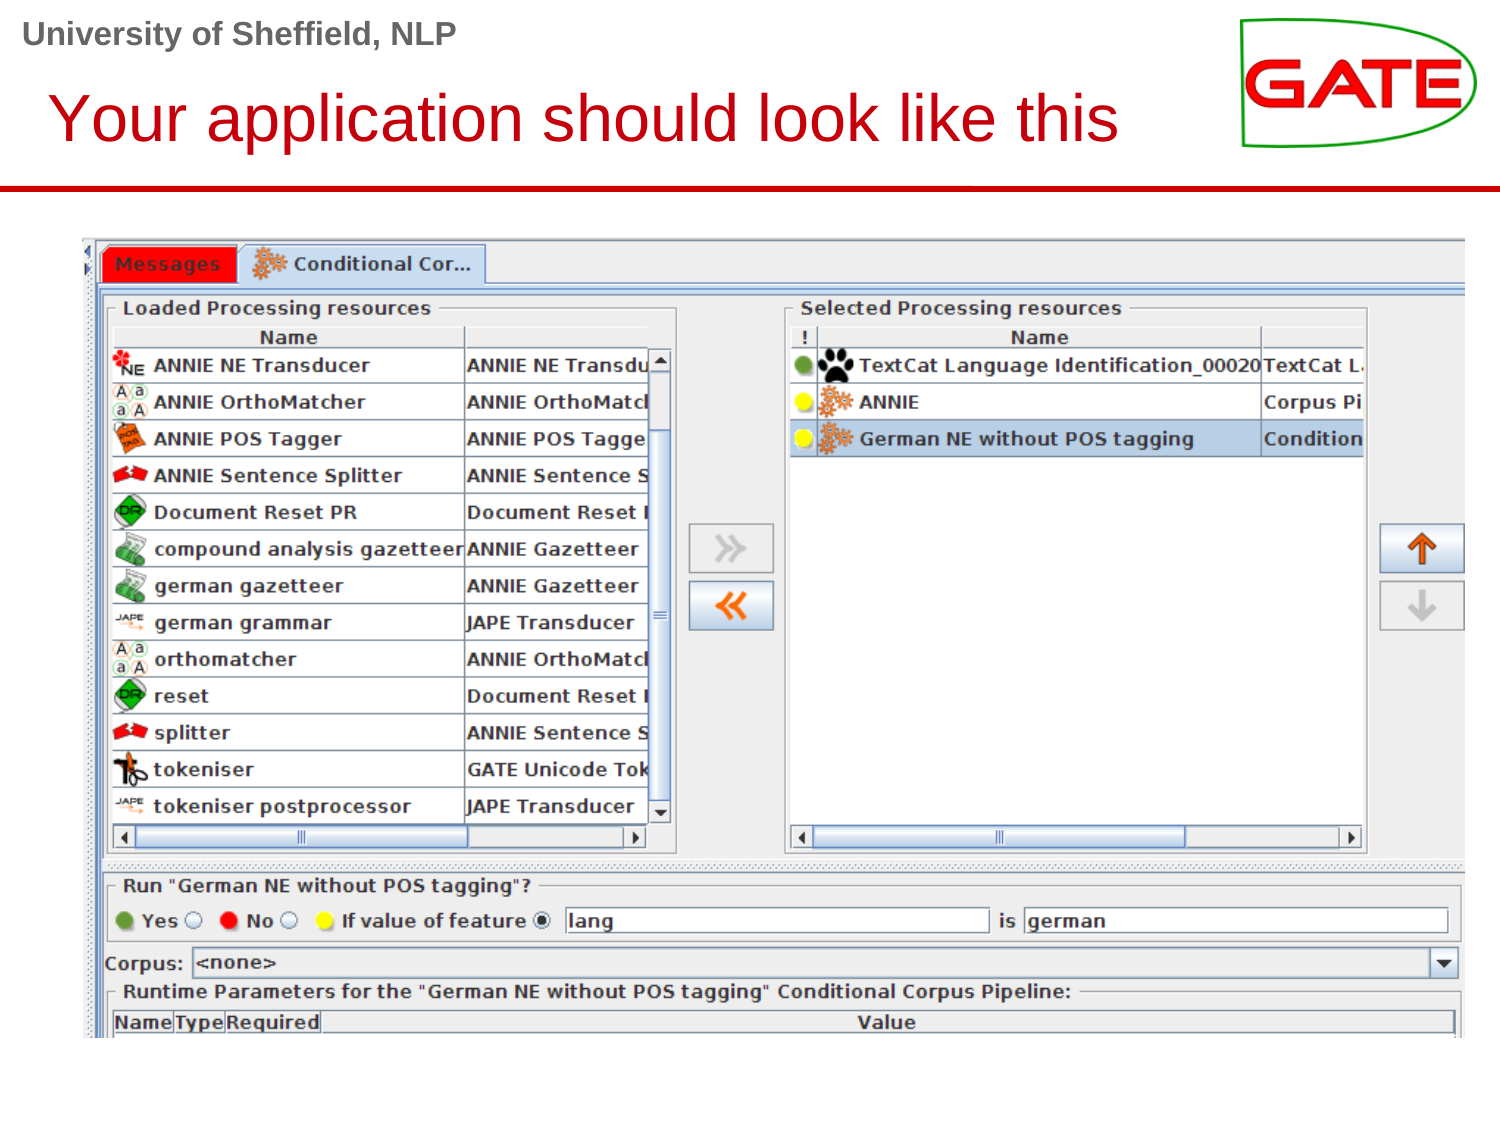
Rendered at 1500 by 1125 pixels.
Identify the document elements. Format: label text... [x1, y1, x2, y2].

picture [82, 212, 1465, 1063]
picture [1240, 18, 1477, 148]
title Your application should look like this [47, 59, 1241, 180]
